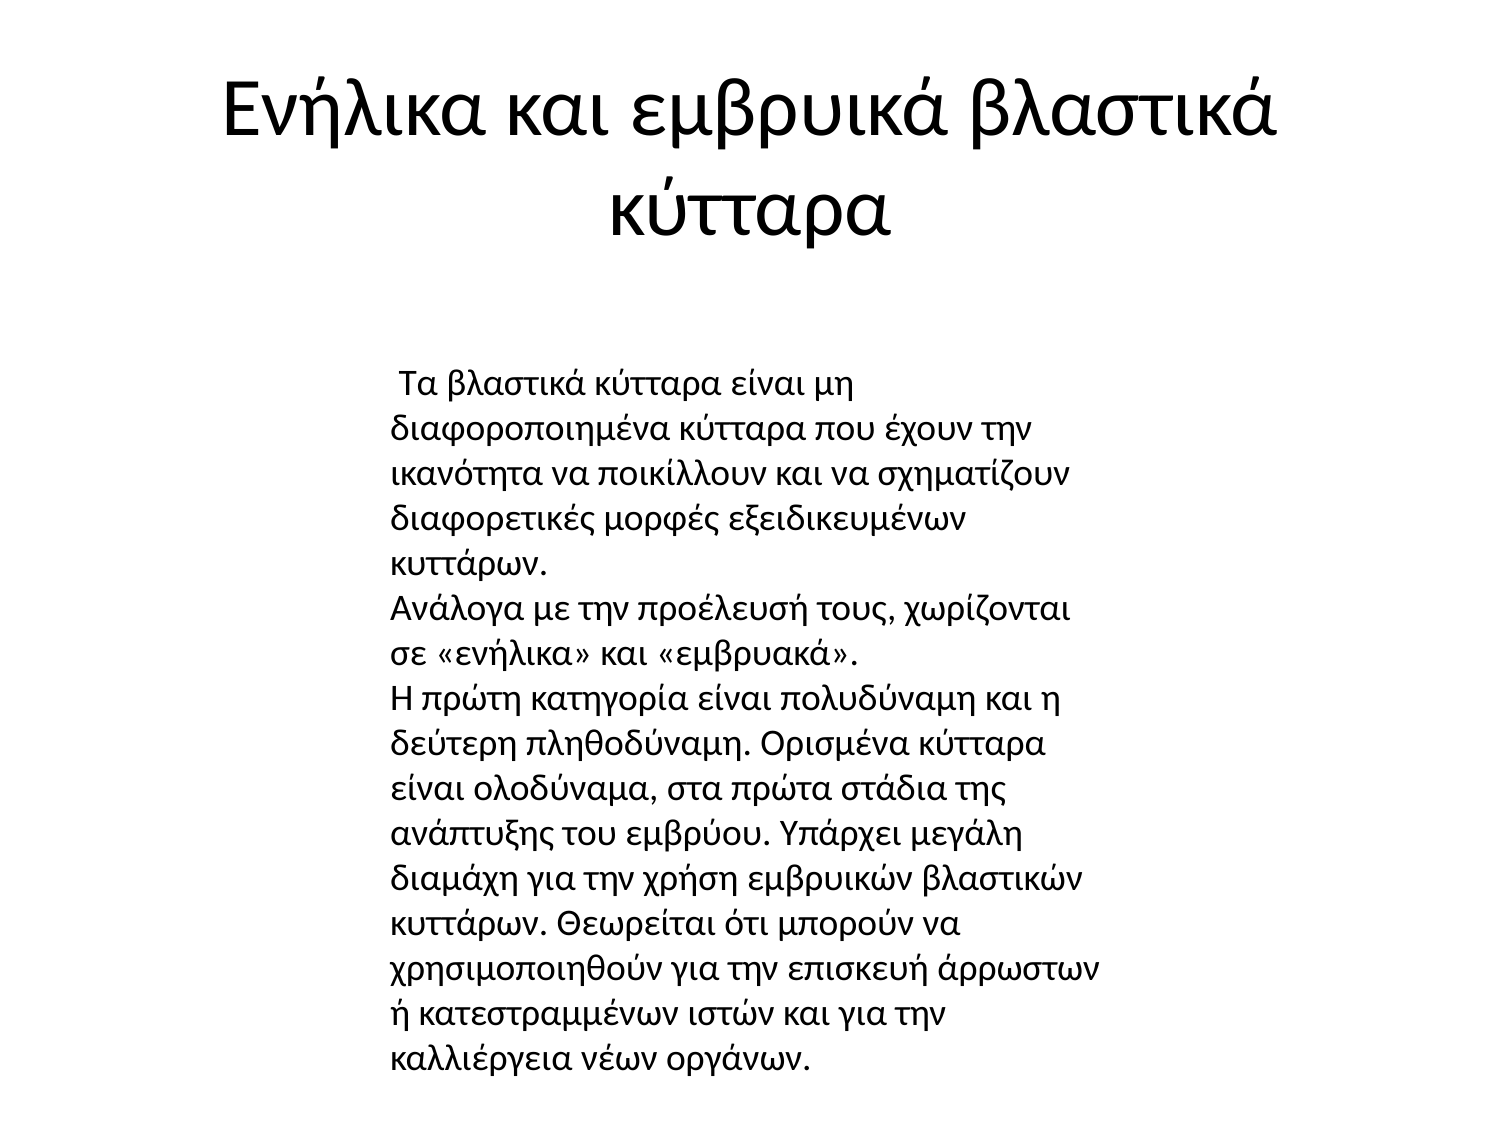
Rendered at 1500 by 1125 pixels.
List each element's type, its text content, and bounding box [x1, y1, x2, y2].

text_box Τα βλαστικά κύτταρα είναι μη διαφοροποιημένα κύτταρα που έχουν την ικανότητα να ποικίλλουν και να σχηματίζουν διαφορετικές μορφές εξειδικευμένων κυττάρων. Ανάλογα με την προέλευσή τους, χωρίζονται σε «ενήλικα» και «εμβρυακά». Η πρώτη κατηγορία είναι πολυδύναμη και η δεύτερη πληθοδύναμη. Ορισμένα κύτταρα είναι ολοδύναμα, στα πρώτα στάδια της ανάπτυξης του εμβρύου. Υπάρχει μεγάλη διαμάχη για την χρήση εμβρυικών βλαστικών κυττάρων. Θεωρείται ότι μπορούν να χρησιμοποιηθούν για την επισκευή άρρωστων ή κατεστραμμένων ιστών και για την καλλιέργεια νέων οργάνων. [375, 350, 1125, 1085]
title Ενήλικα και εμβρυικά βλαστικά κύτταρα [75, 45, 1426, 233]
